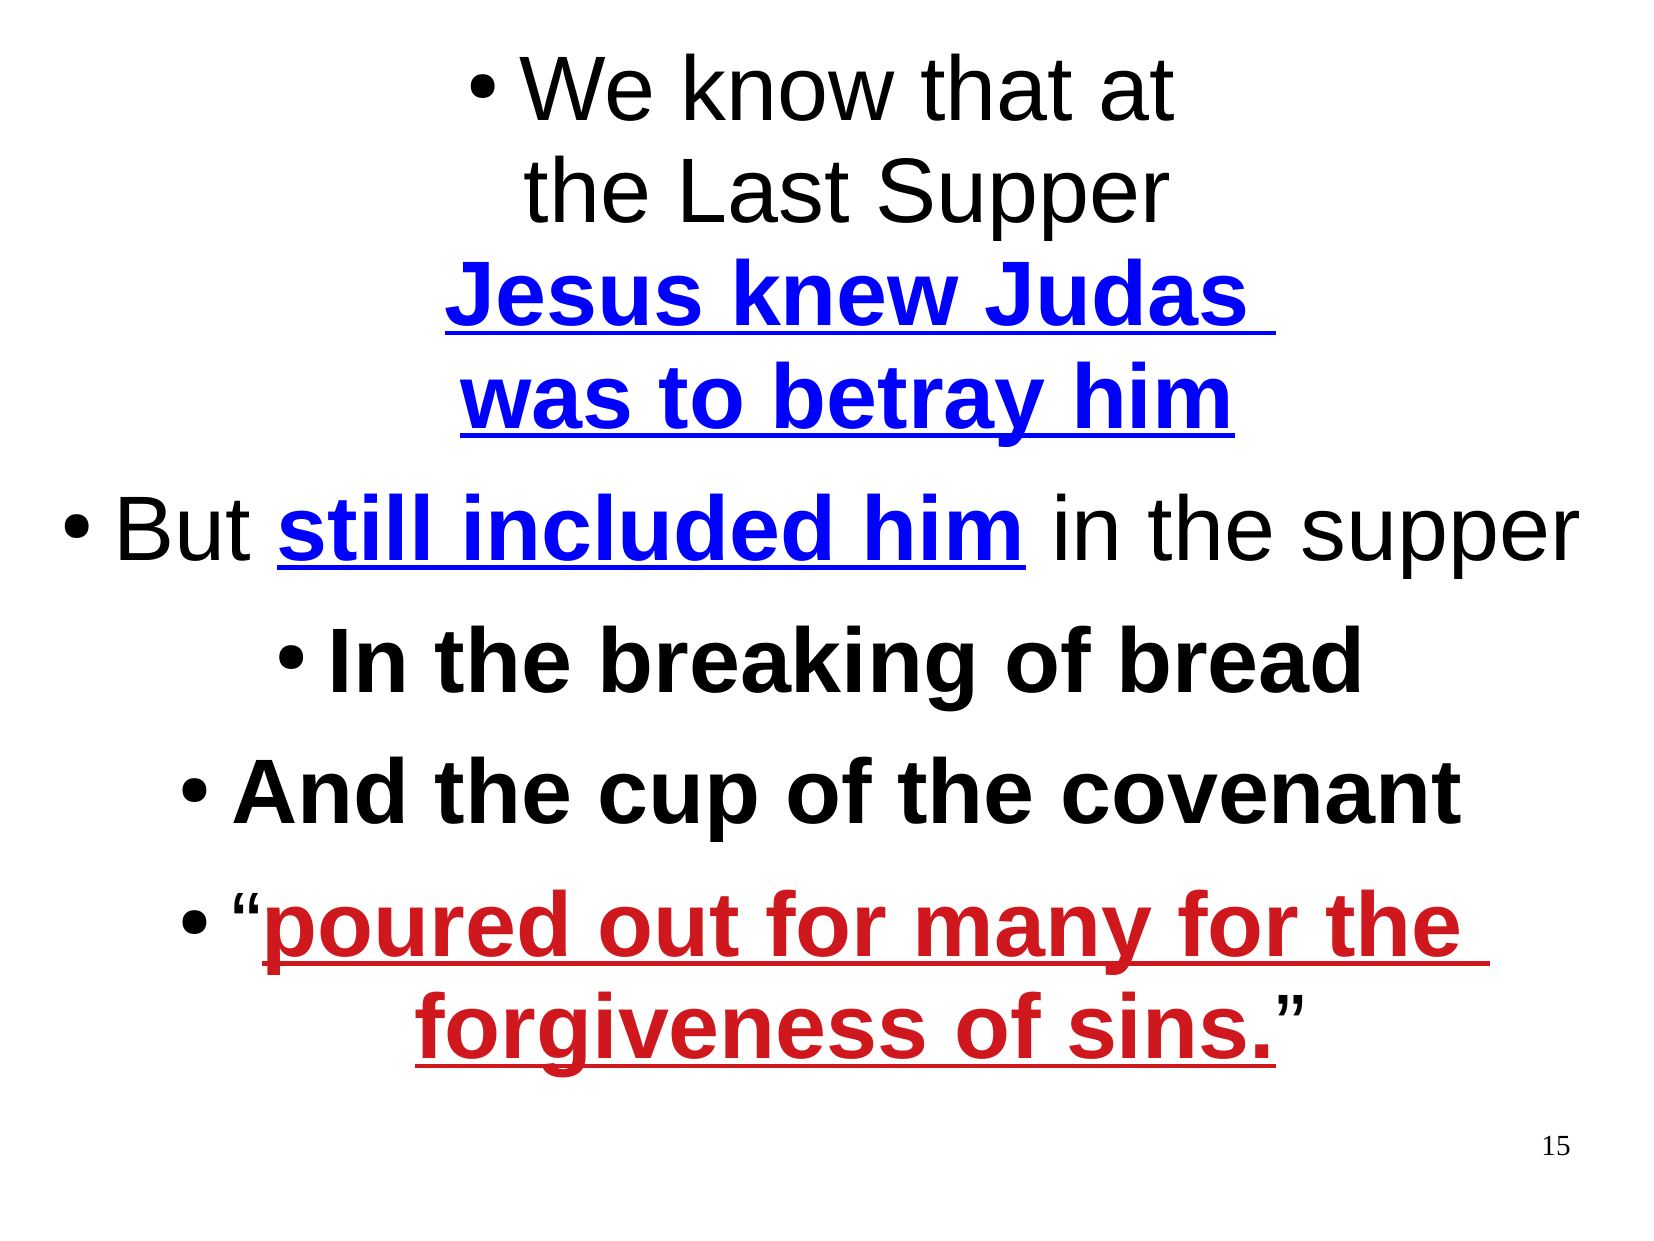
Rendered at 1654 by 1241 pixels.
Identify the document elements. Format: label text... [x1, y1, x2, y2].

list We know that at the Last Supper Jesus knew Judas was to betray him But still included him in the supper In the breaking of bread And the cup of the covenant “poured out for many for the forgiveness of sins.” [37, 37, 1613, 1238]
